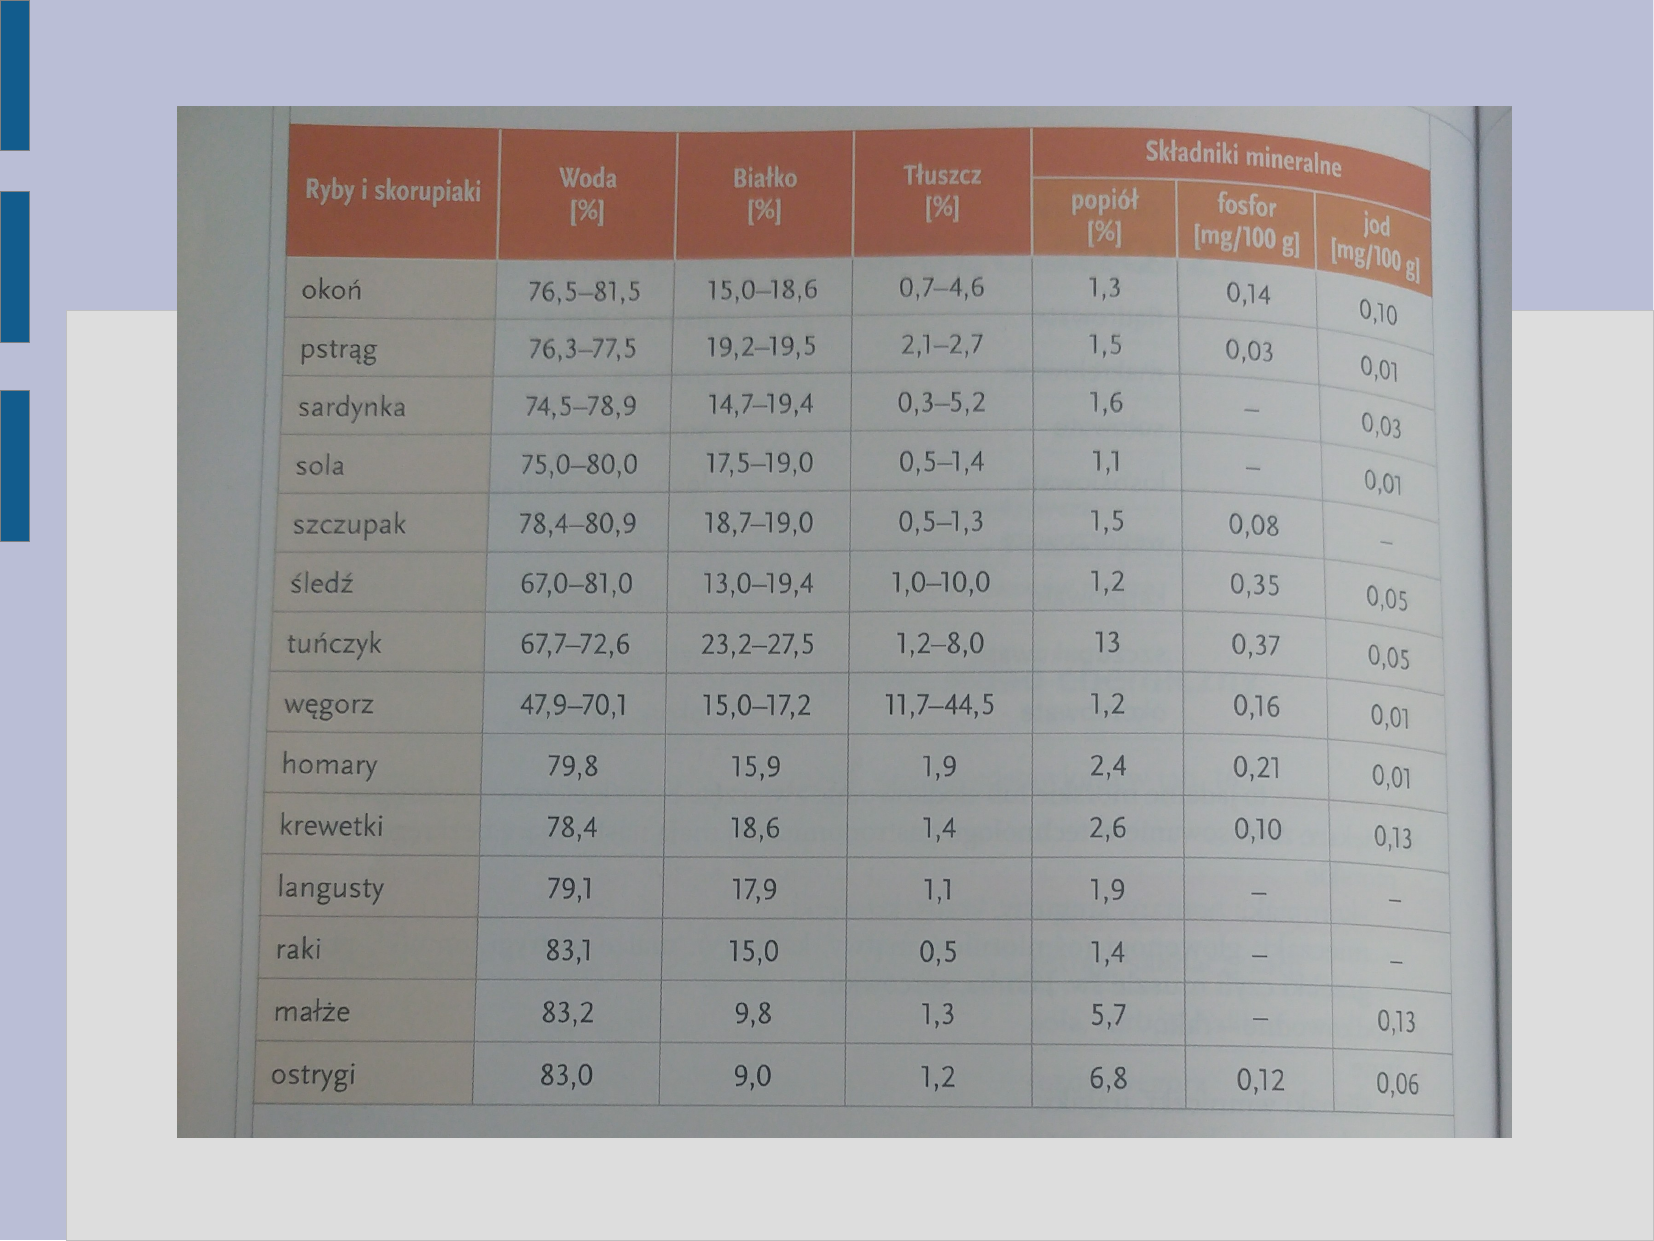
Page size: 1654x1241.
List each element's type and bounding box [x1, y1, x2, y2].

picture [177, 106, 1512, 1138]
